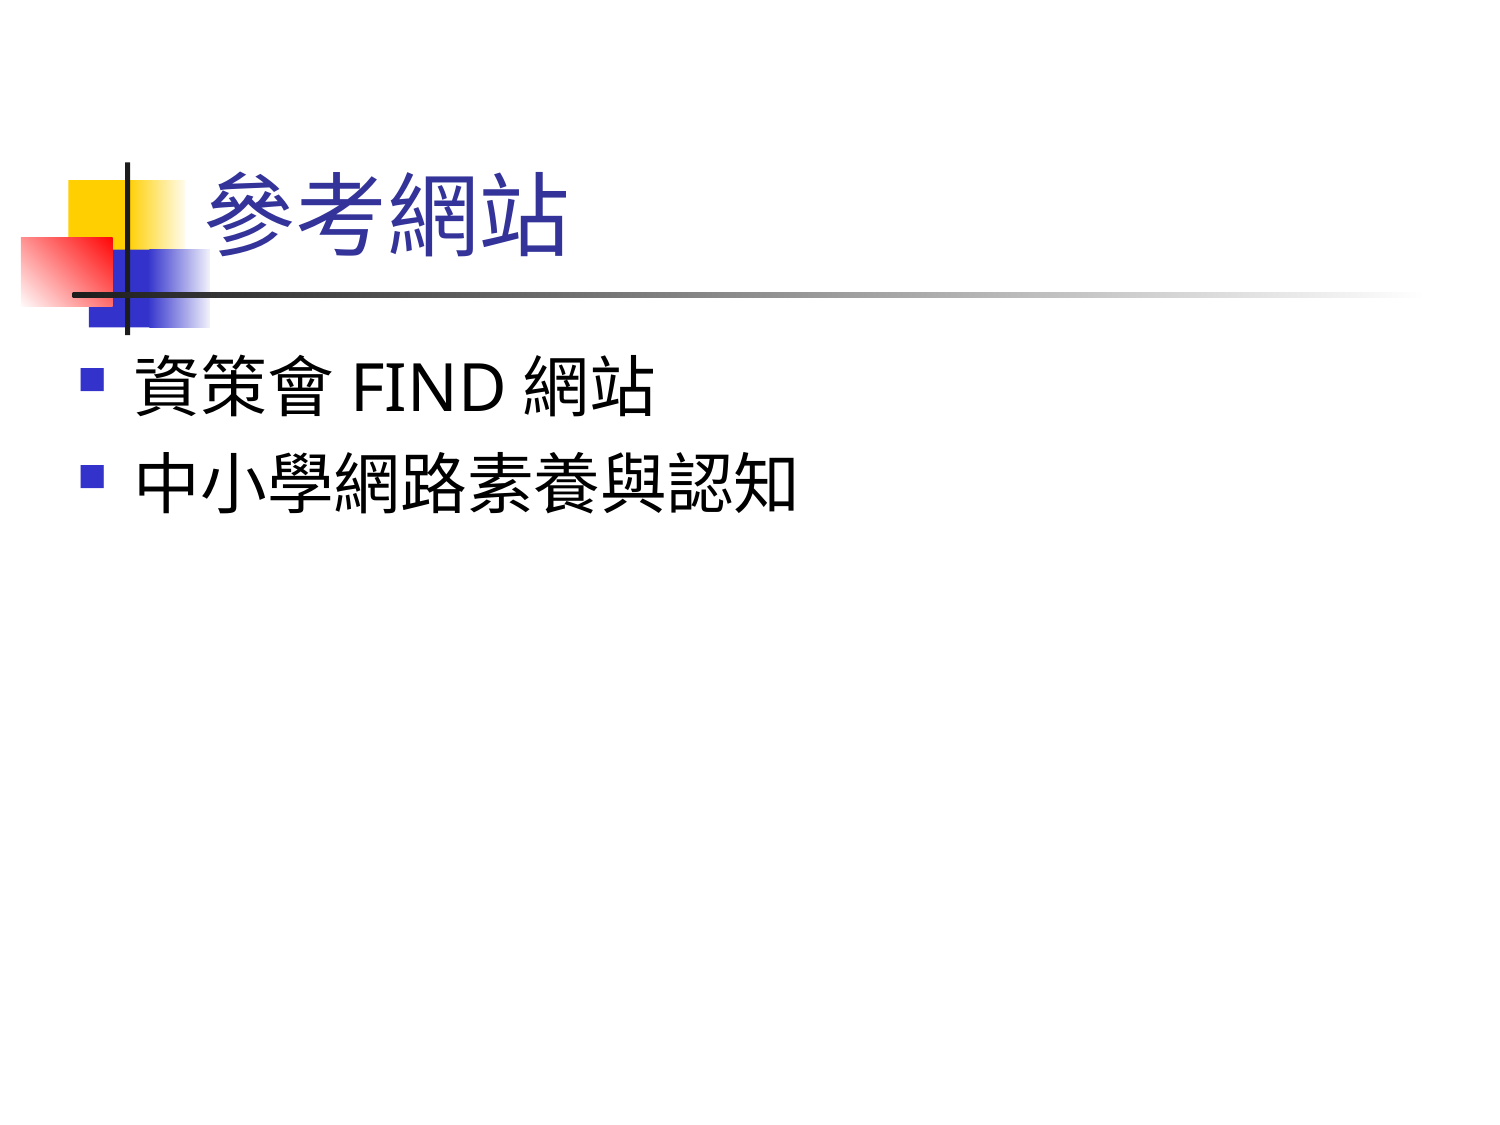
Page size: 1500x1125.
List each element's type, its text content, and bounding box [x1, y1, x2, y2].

title 參考網站 [188, 35, 1468, 276]
list 資策會FIND網站 中小學網路素養與認知 [62, 337, 1469, 1013]
